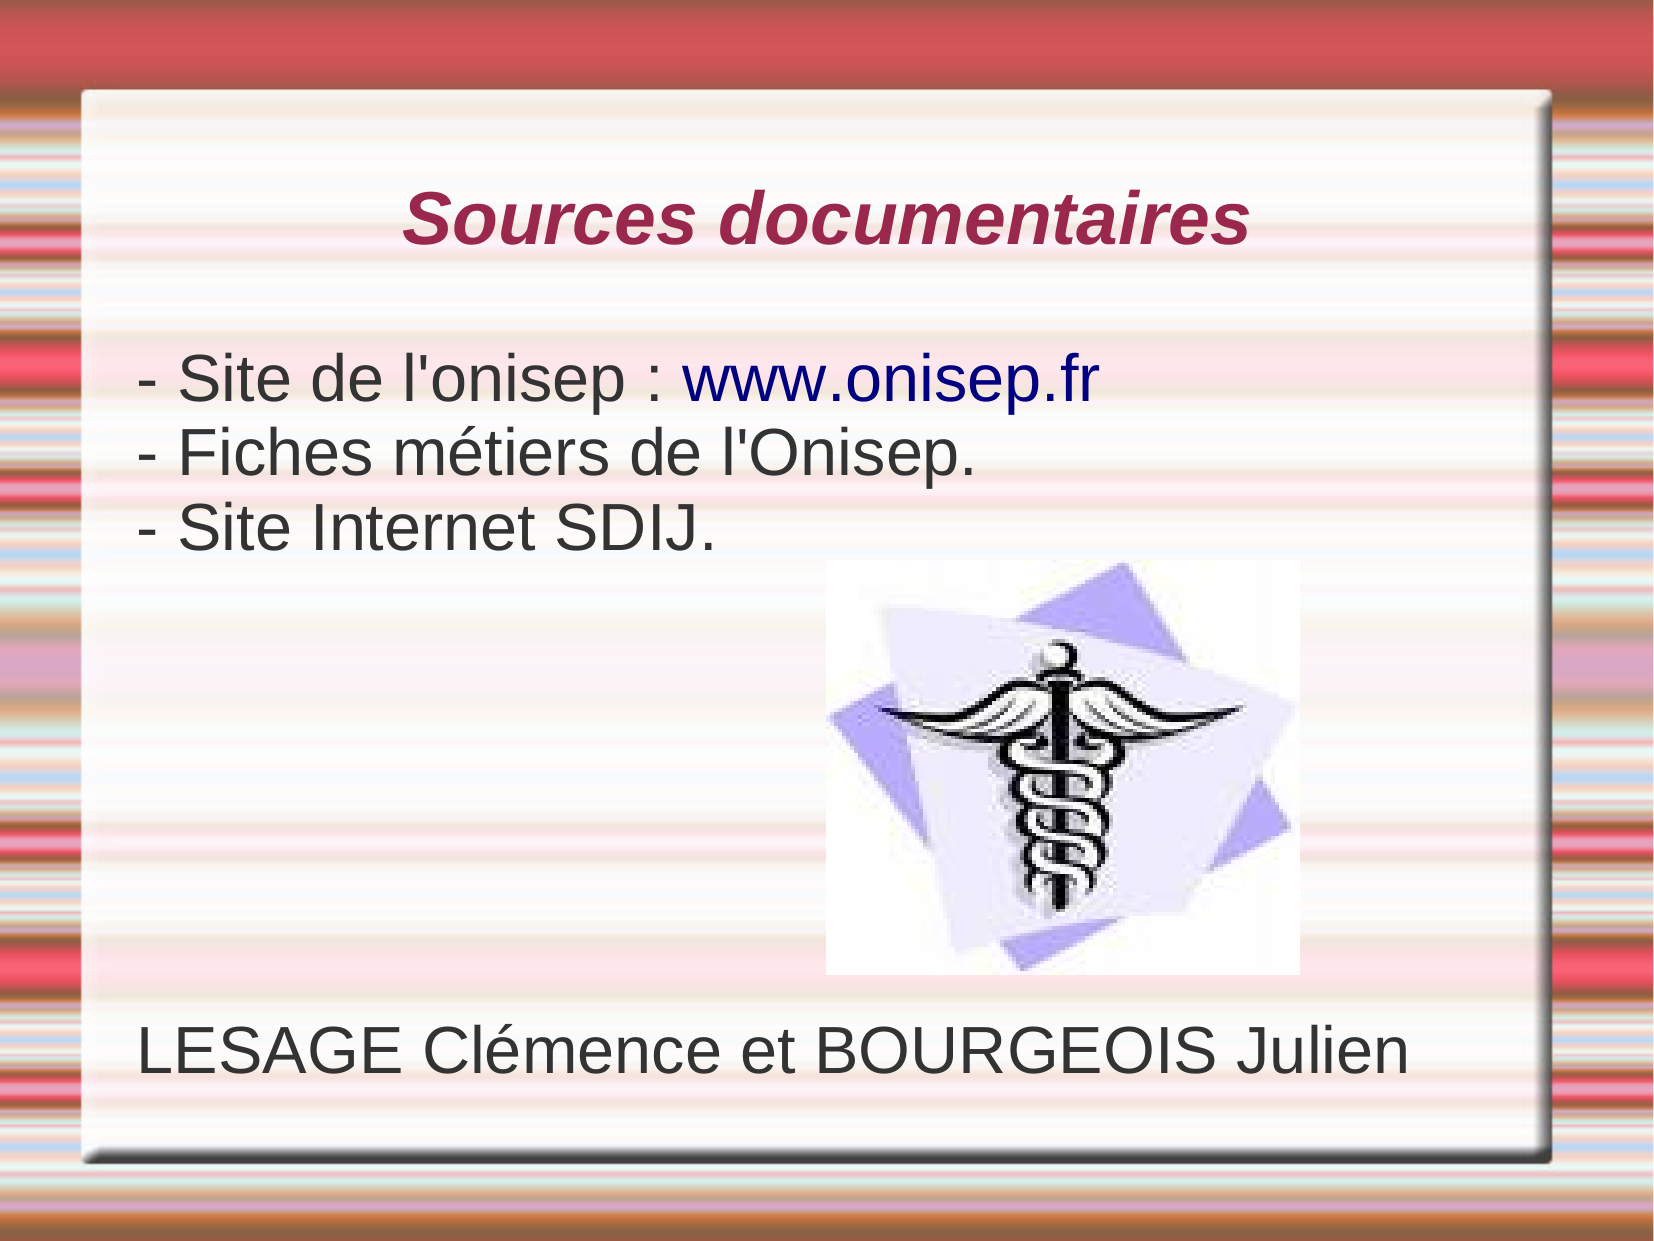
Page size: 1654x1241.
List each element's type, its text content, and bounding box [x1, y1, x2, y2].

picture [0, 0, 1654, 1241]
list - Site de l'onisep : www.onisep.fr - Fiches métiers de l'Onisep. - Site Internet SDIJ. LESAGE Clémence et BOURGEOIS Julien [124, 340, 1506, 1123]
title Sources documentaires [121, 114, 1534, 322]
